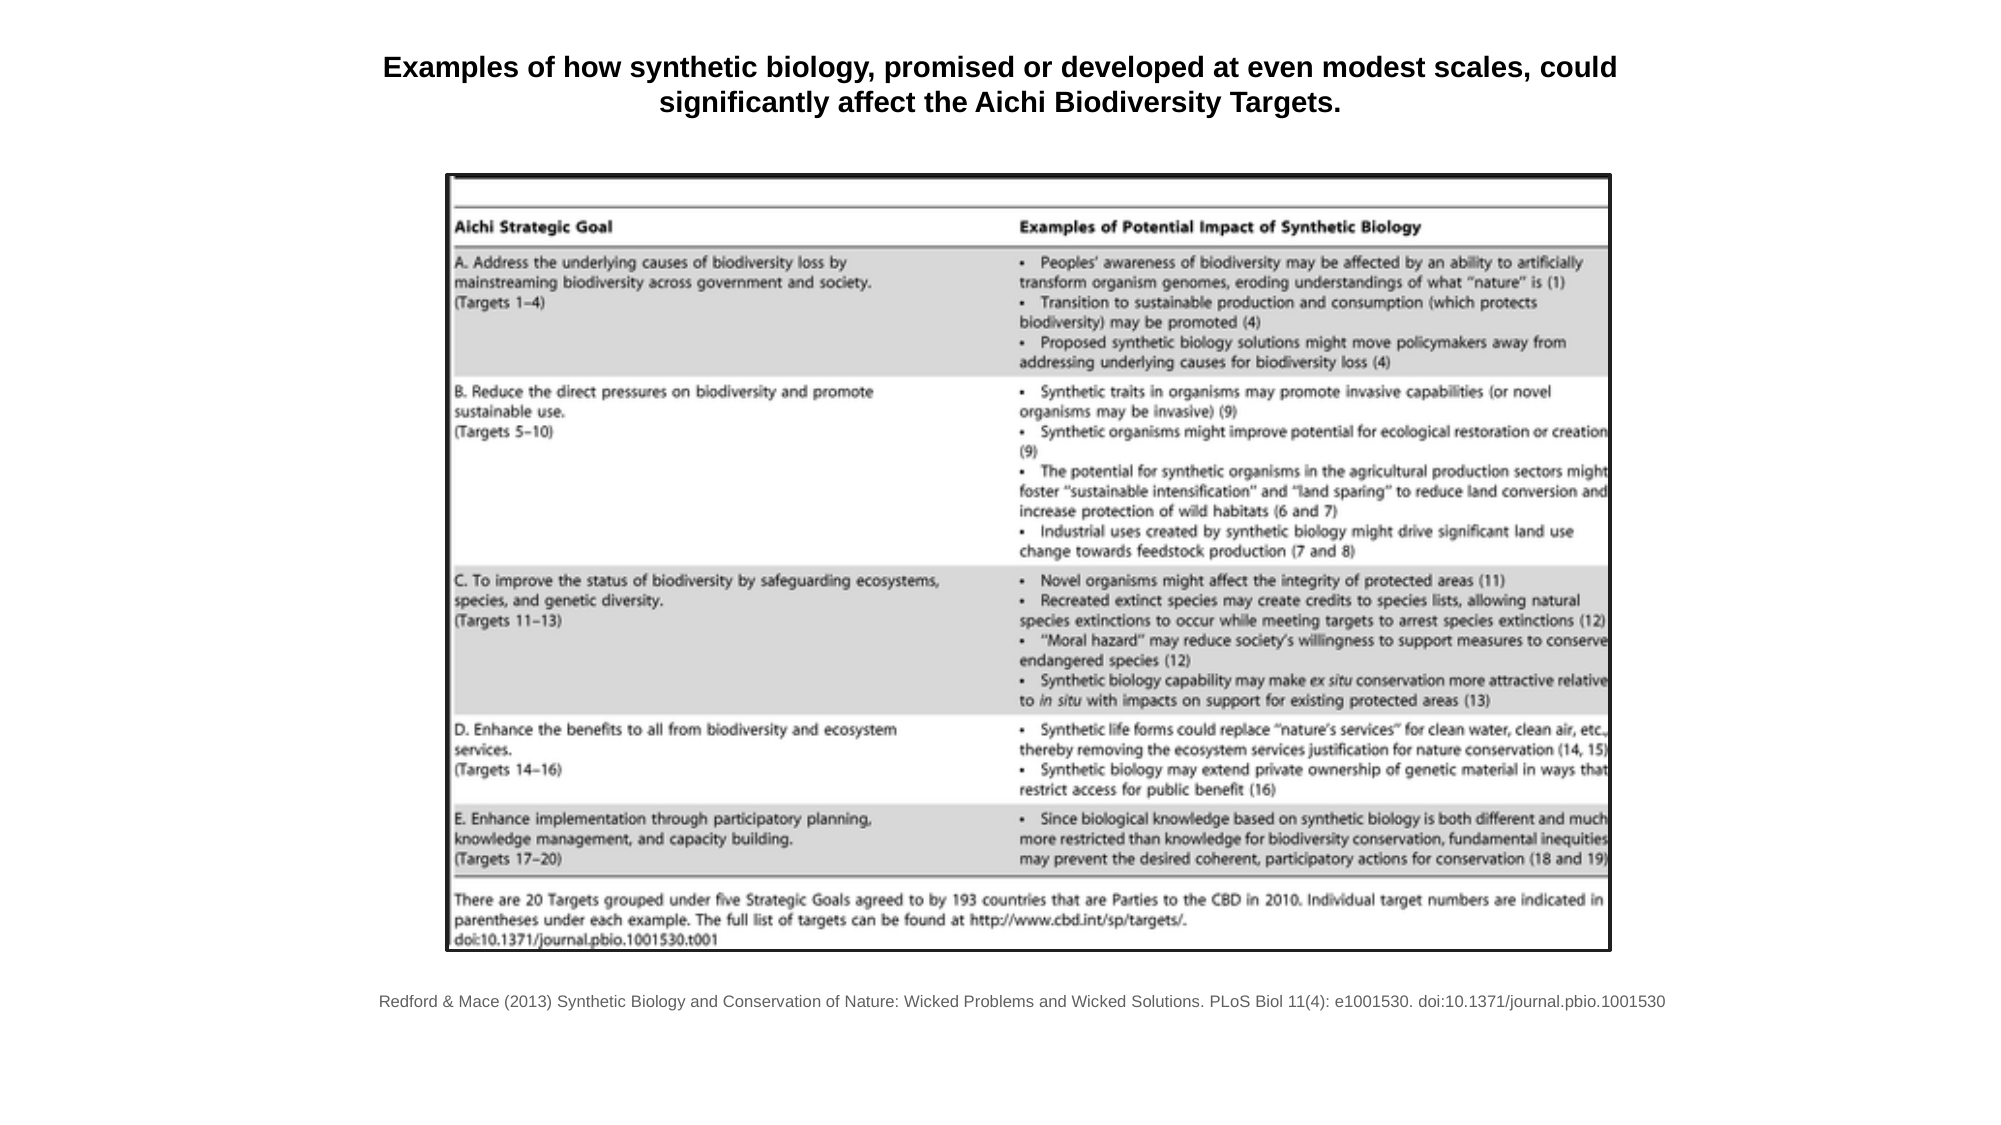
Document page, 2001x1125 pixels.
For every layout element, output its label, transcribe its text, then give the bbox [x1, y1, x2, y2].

picture [448, 708, 1609, 949]
text_box Redford & Mace (2013) Synthetic Biology and Conservation of Nature: Wicked Problems and Wicked Solutions. PLoS Biol 11(4): e1001530. doi:10.1371/journal.pbio.1001530 [363, 983, 1693, 1018]
list Examples of how synthetic biology, promised or developed at even modest scales, could significantly affect the Aichi Biodiversity Targets. [323, 40, 1679, 708]
